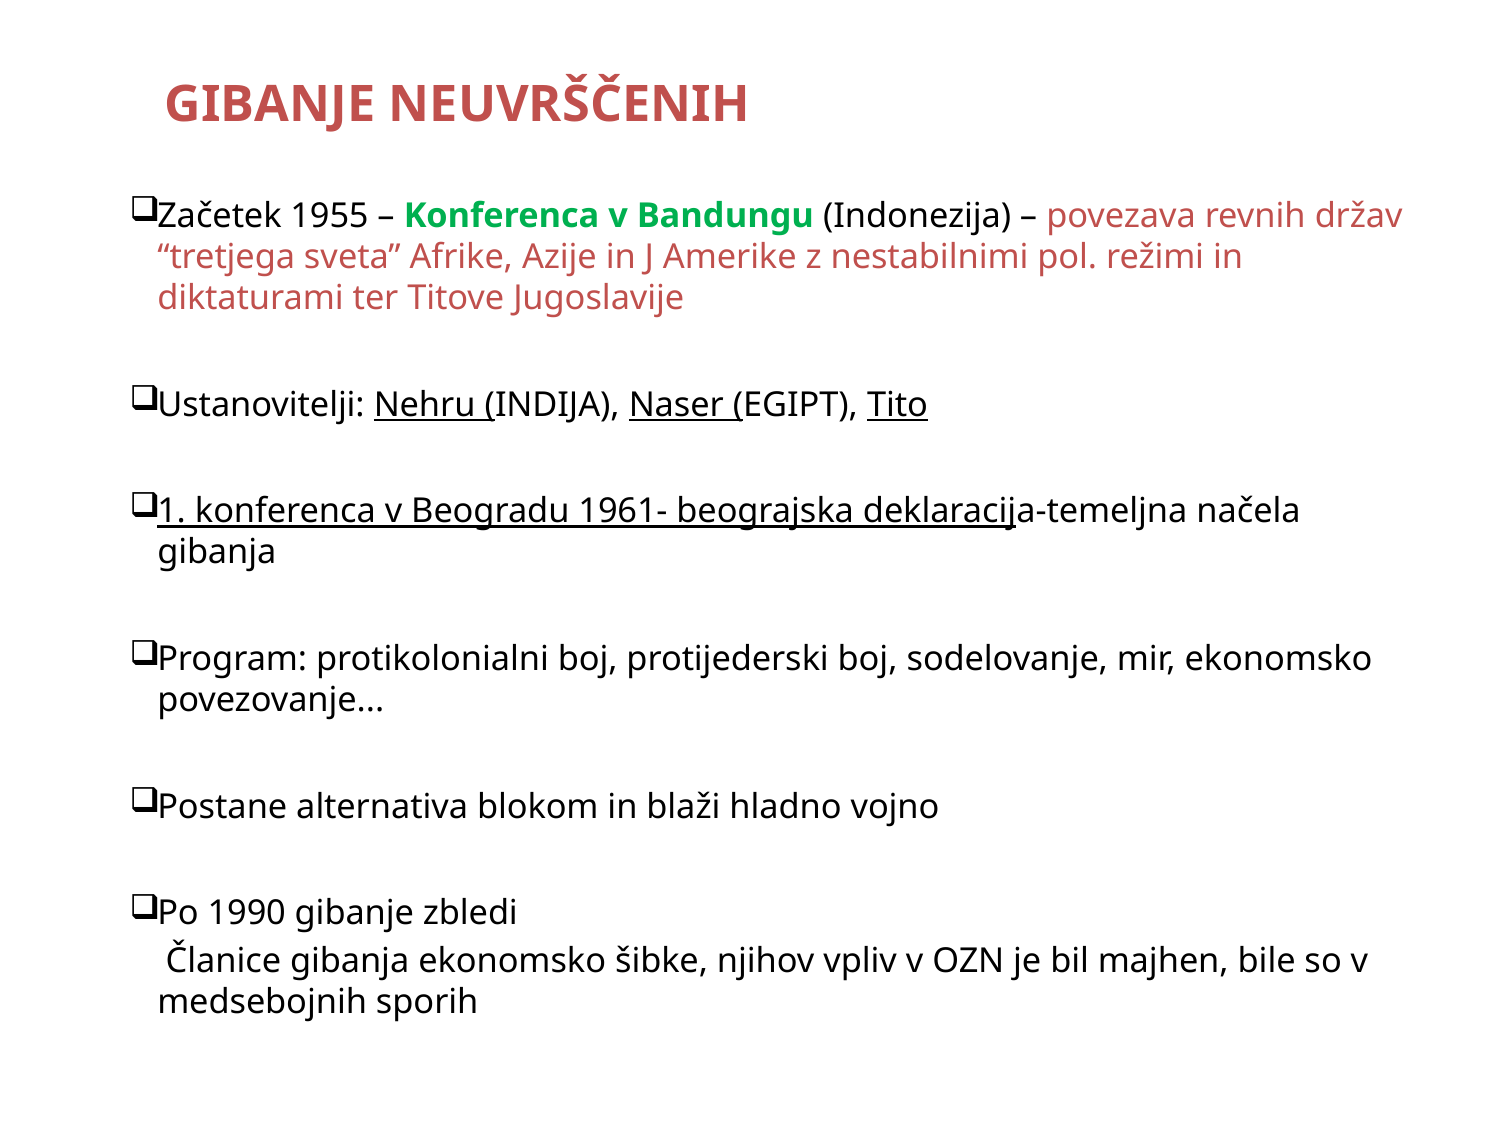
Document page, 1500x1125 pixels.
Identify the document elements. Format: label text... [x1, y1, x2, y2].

list GIBANJE NEUVRŠČENIH Začetek 1955 – Konferenca v Bandungu (Indonezija) – povezava revnih držav “tretjega sveta” Afrike, Azije in J Amerike z nestabilnimi pol. režimi in diktaturami ter Titove Jugoslavije Ustanovitelji: Nehru (INDIJA), Naser (EGIPT), Tito 1. konferenca v Beogradu 1961- beograjska deklaracija-temeljna načela gibanja Program: protikolonialni boj, protijederski boj, sodelovanje, mir, ekonomsko povezovanje... Postane alternativa blokom in blaži hladno vojno Po 1990 gibanje zbledi Članice gibanja ekonomsko šibke, njihov vpliv v OZN je bil majhen, bile so v medsebojnih sporih [70, 0, 1421, 1032]
